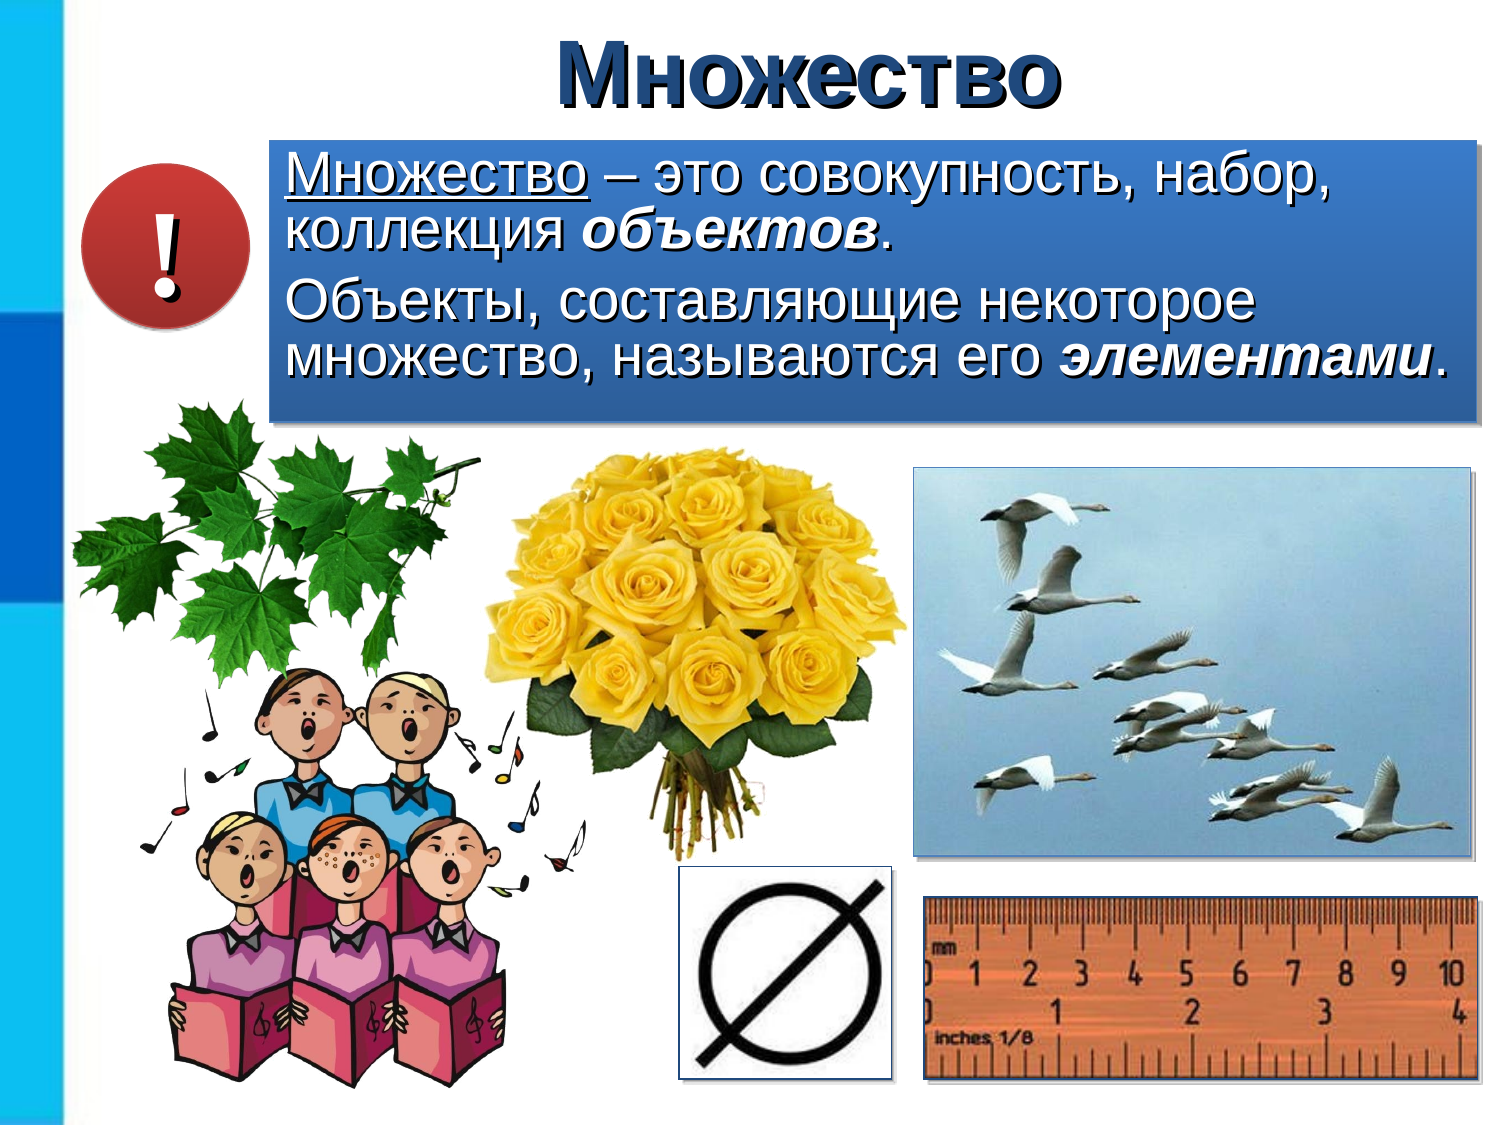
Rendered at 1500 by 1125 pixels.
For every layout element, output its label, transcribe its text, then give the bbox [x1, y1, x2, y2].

picture [0, 0, 1500, 1125]
text_box Множество – это совокупность, набор, коллекция объектов. Объекты, составляющие некоторое множество, называются его элементами. [269, 140, 1477, 422]
title Множество [171, 0, 1447, 136]
text_box ! [81, 164, 250, 329]
